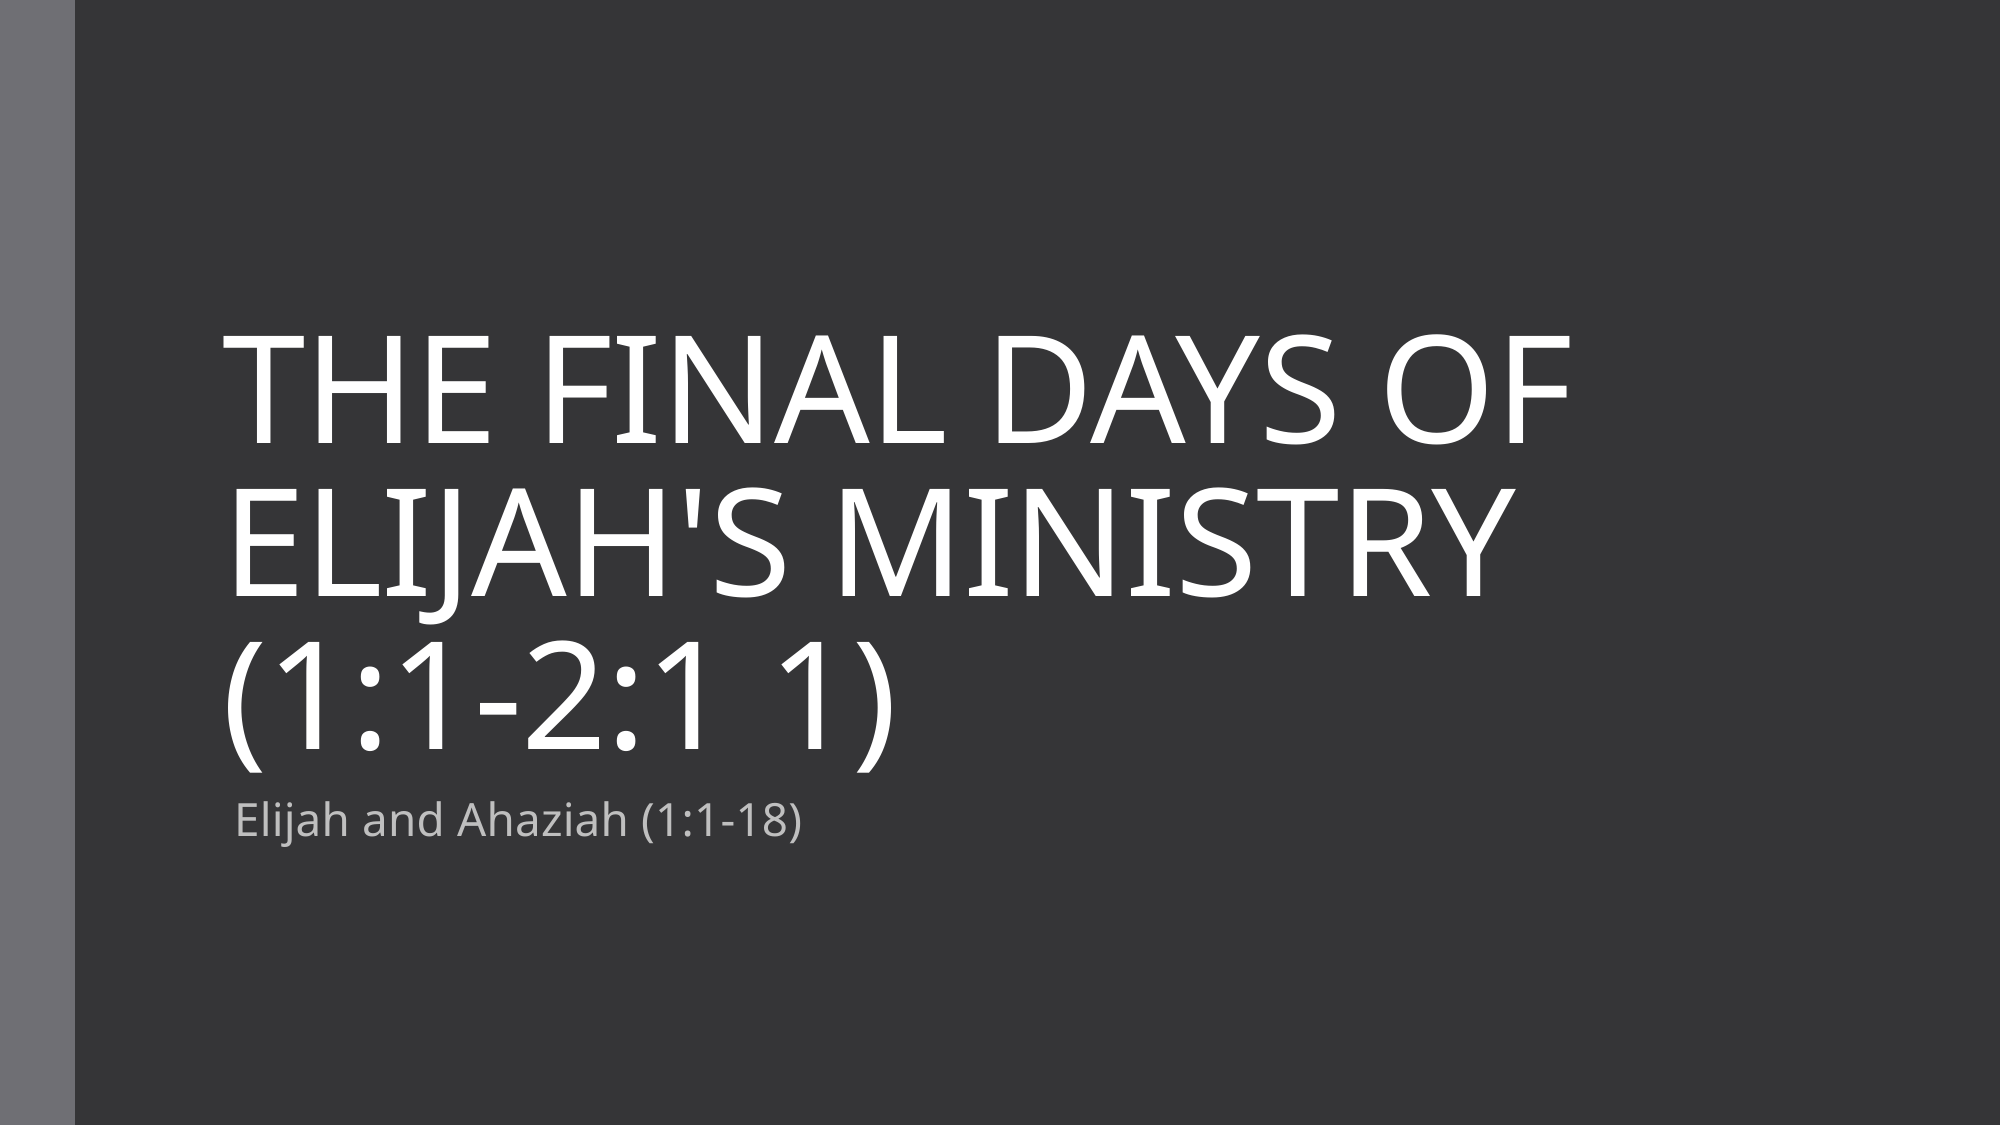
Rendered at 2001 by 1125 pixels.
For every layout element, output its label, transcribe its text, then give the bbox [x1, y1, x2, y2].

title THE FINAL DAYS OF ELIJAH'S MINISTRY (1:1-2:1 1) [206, 124, 1752, 787]
subtitle Elijah and Ahaziah (1:1-18) [206, 787, 1752, 1066]
